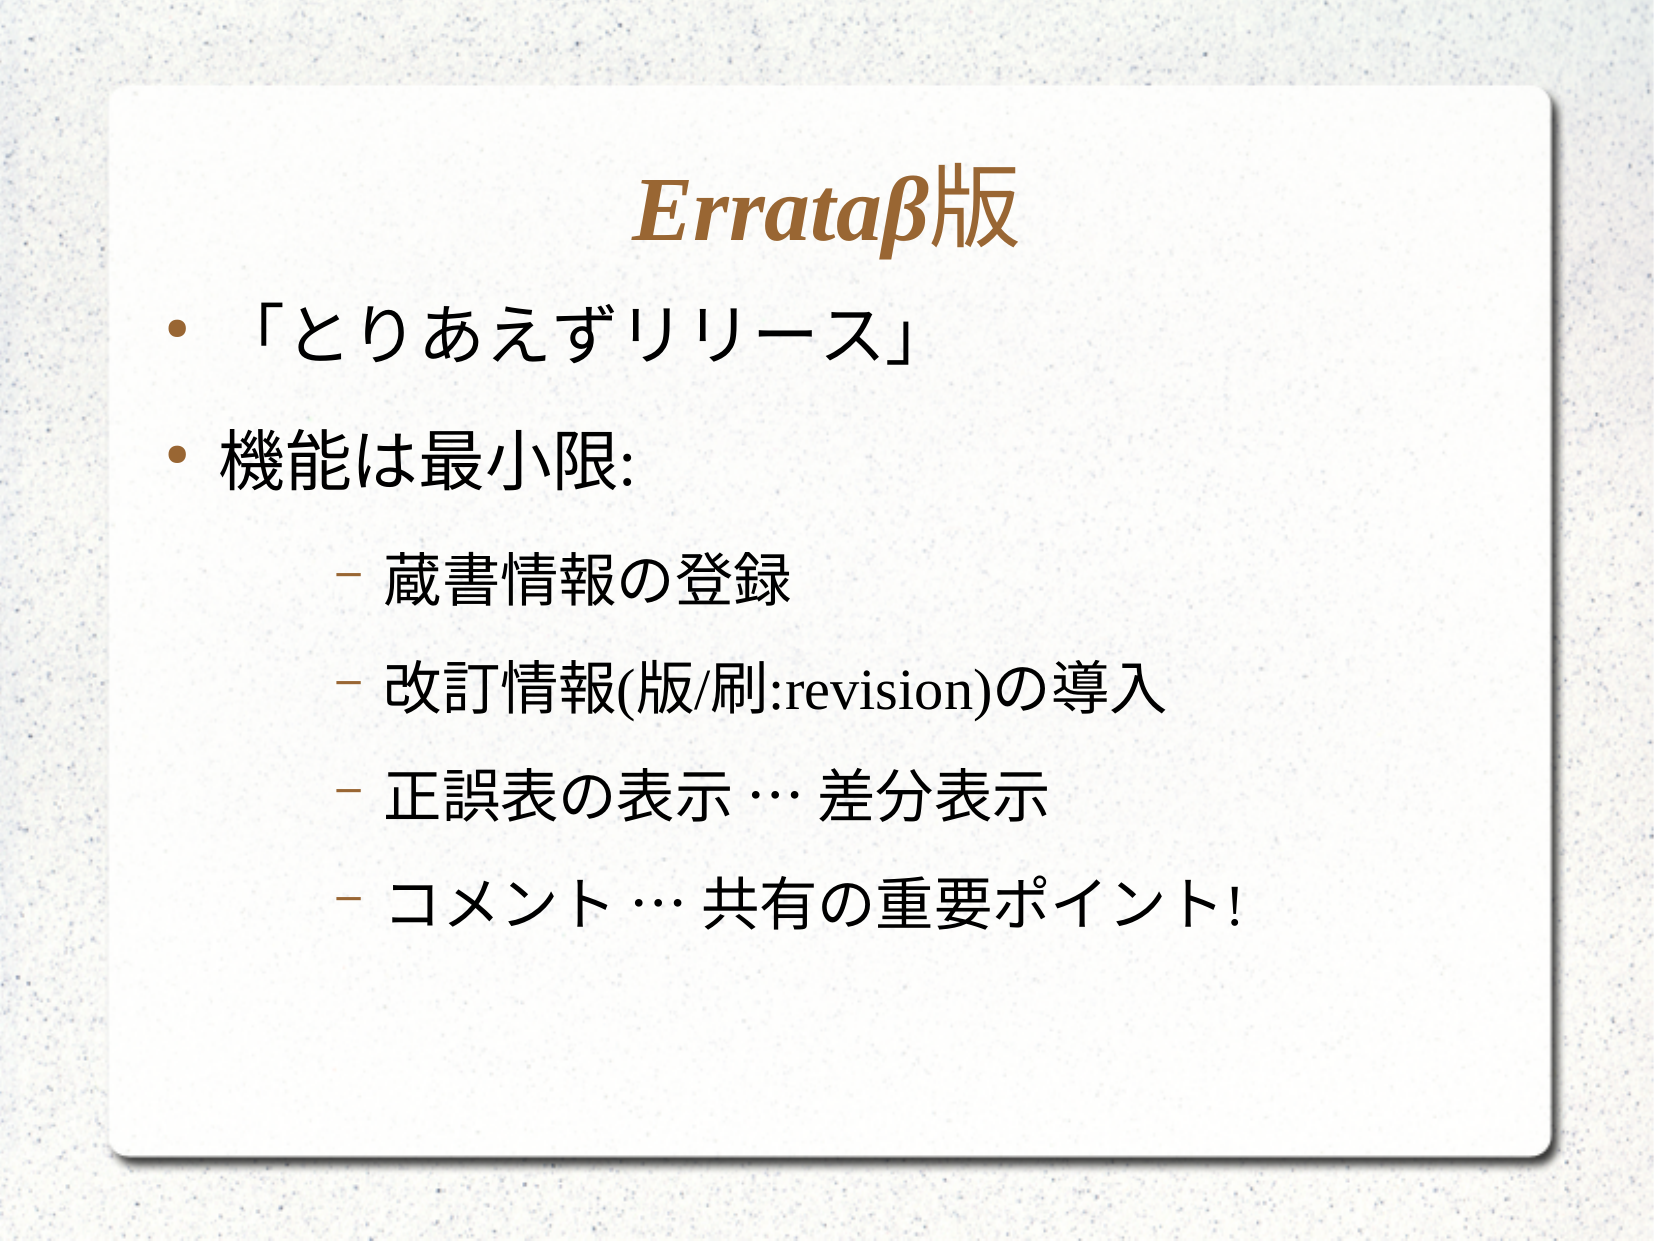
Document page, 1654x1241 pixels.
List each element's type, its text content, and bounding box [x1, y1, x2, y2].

title Errataβ版 [118, 104, 1536, 297]
picture [0, 0, 1654, 1241]
list 「とりあえずリリース」 機能は最小限: 蔵書情報の登録 改訂情報(版/刷:revision)の導入 正誤表の表示 … 差分表示 コメント … 共有の重要ポイント! [147, 281, 1506, 1086]
